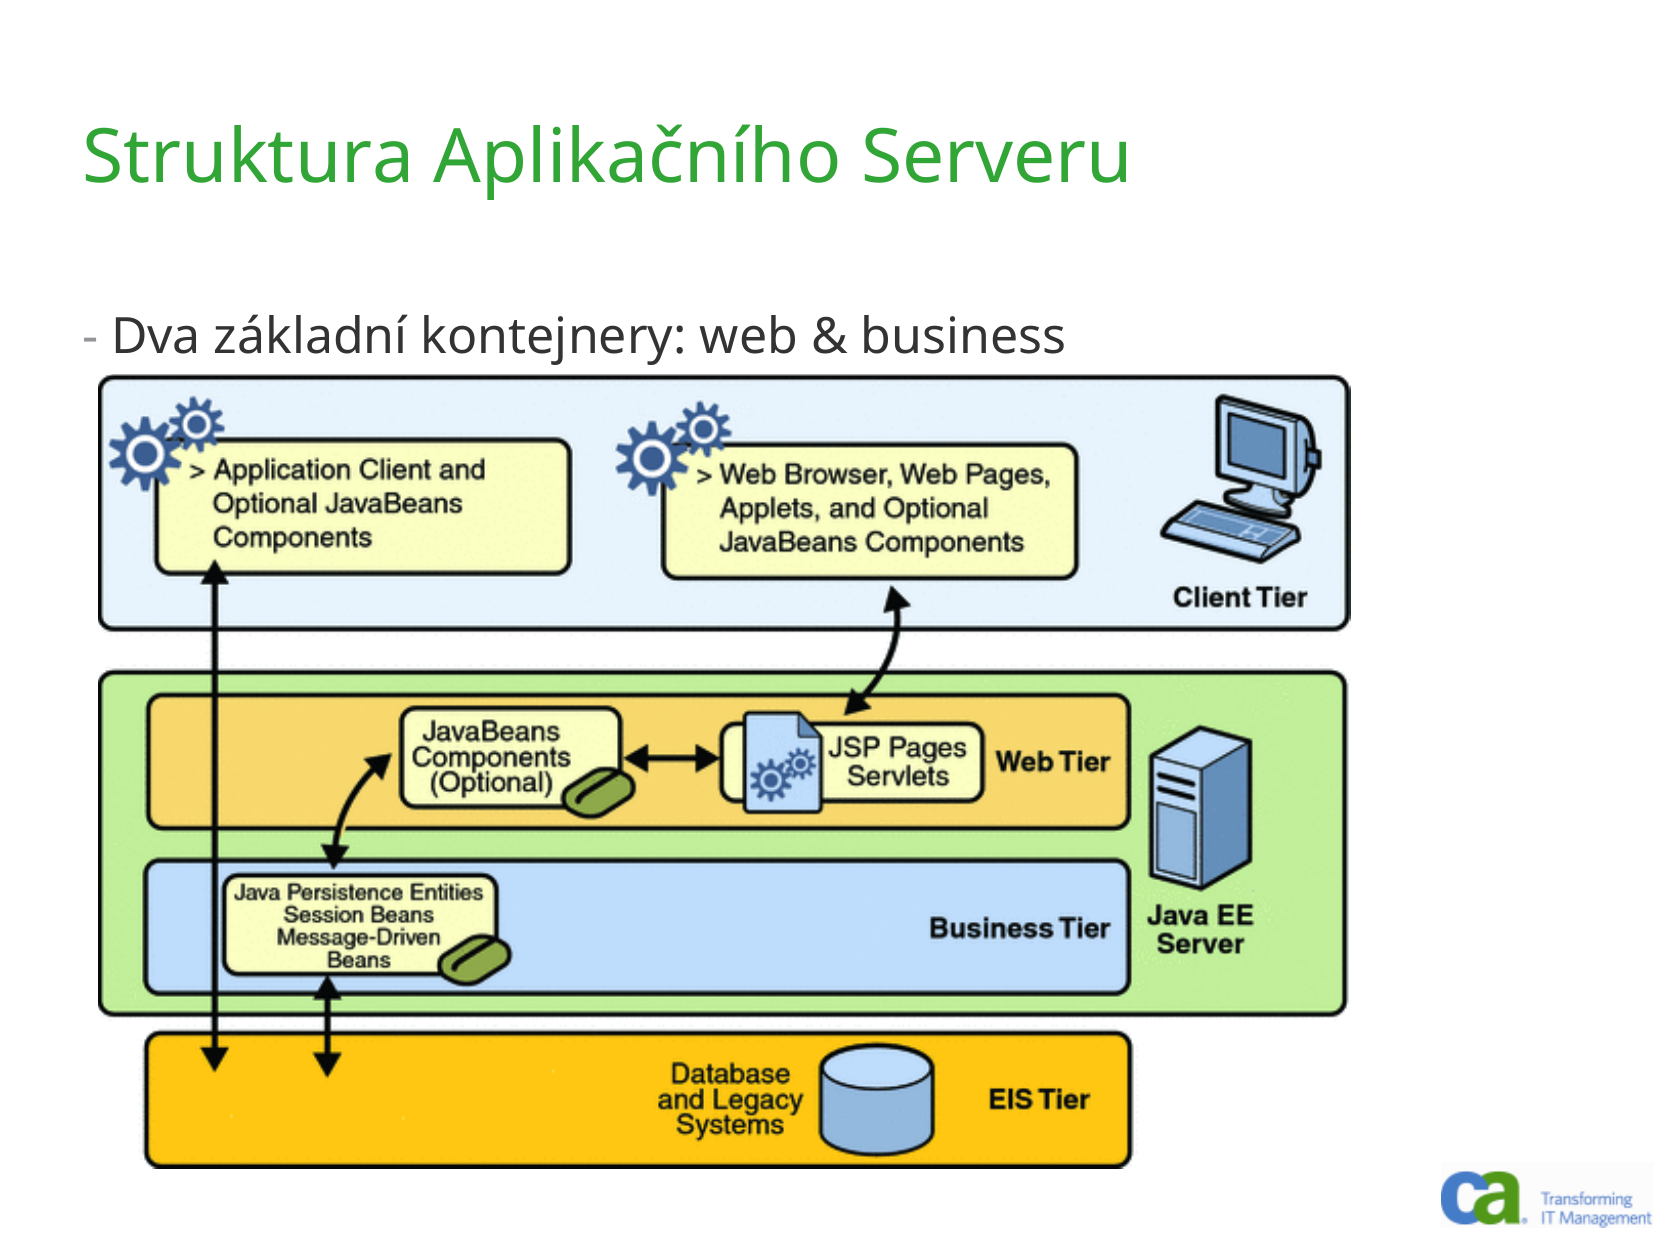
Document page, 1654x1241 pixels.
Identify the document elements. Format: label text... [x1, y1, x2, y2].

title Struktura Aplikačního Serveru [82, 49, 1571, 257]
list Dva základní kontejnery: web & business [82, 290, 1571, 1109]
picture [98, 374, 1351, 1169]
picture [1441, 1162, 1654, 1228]
